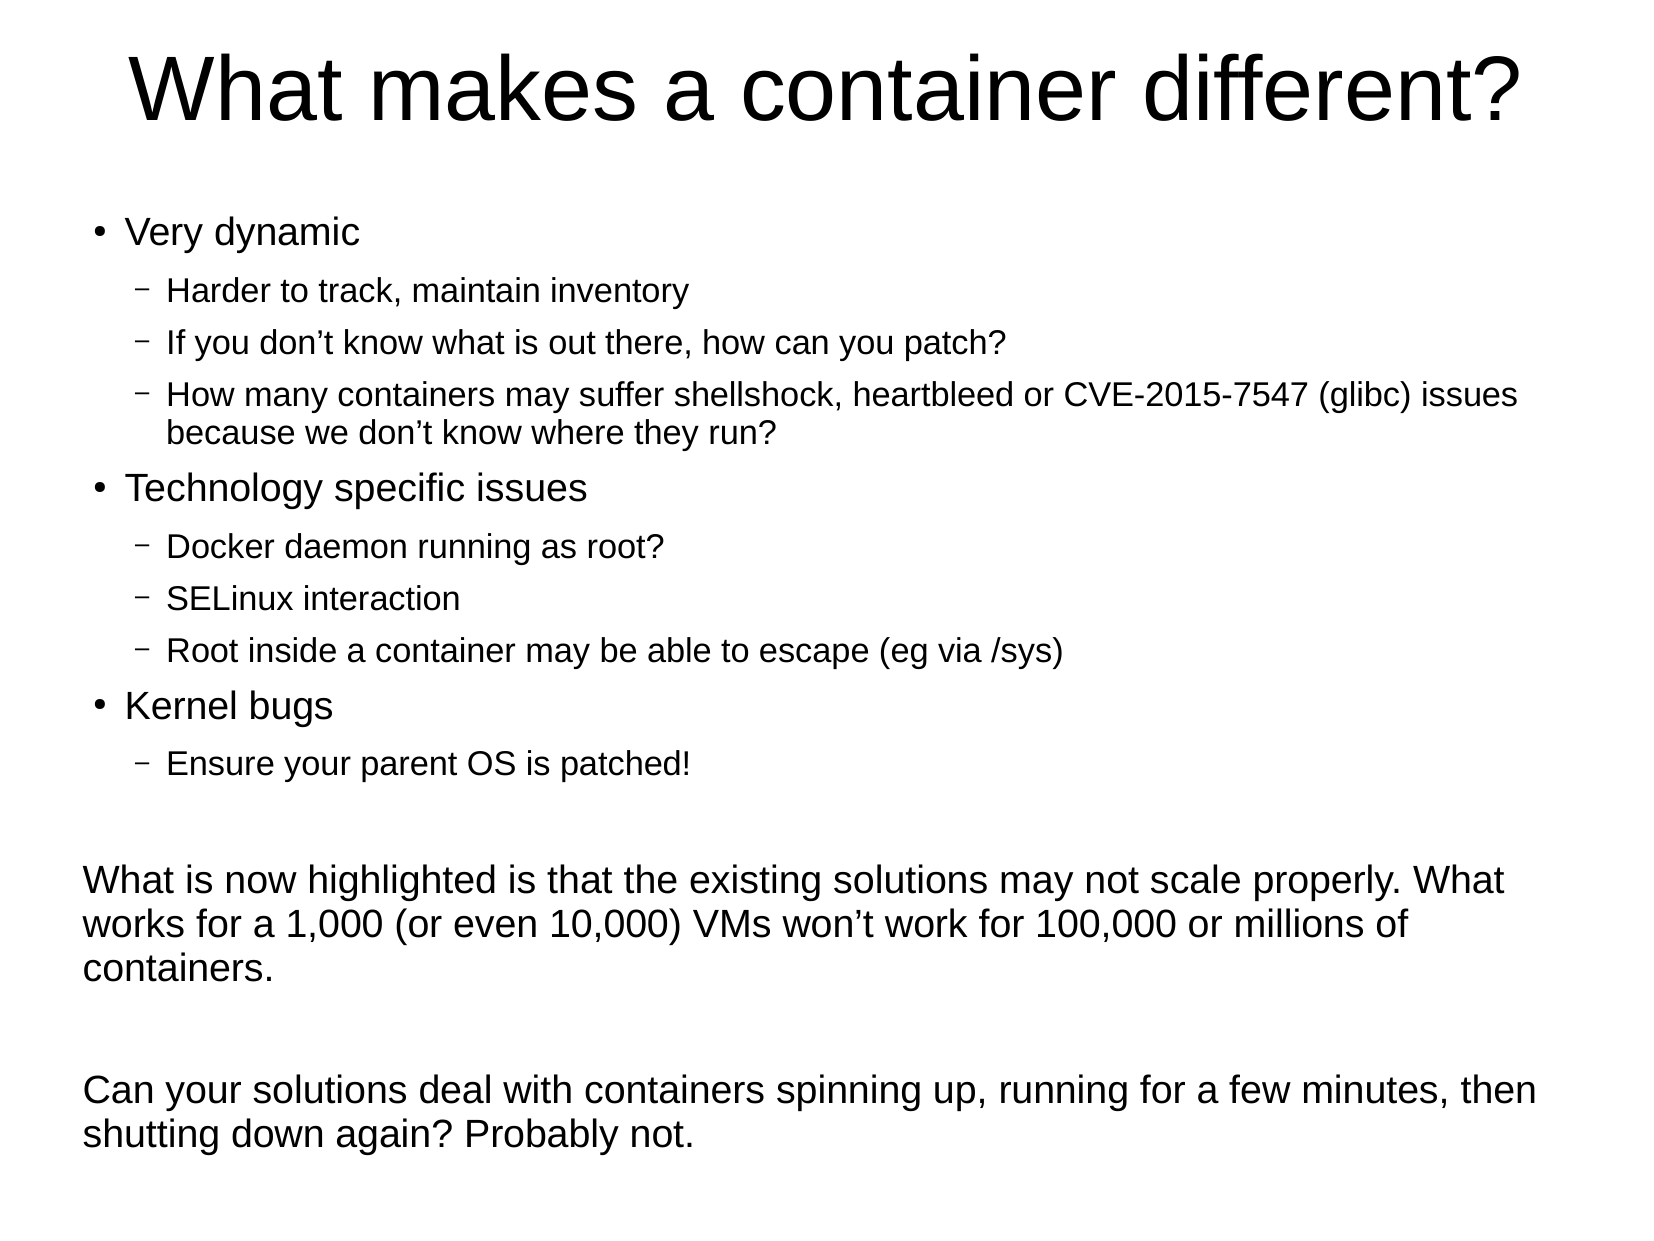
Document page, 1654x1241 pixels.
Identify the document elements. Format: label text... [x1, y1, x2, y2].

title What makes a container different? [82, 13, 1571, 166]
list Very dynamic Harder to track, maintain inventory If you don’t know what is out there, how can you patch? How many containers may suffer shellshock, heartbleed or CVE-2015-7547 (glibc) issues because we don’t know where they run? Technology specific issues Docker daemon running as root? SELinux interaction Root inside a container may be able to escape (eg via /sys) Kernel bugs Ensure your parent OS is patched! What is now highlighted is that the existing solutions may not scale properly. What works for a 1,000 (or even 10,000) VMs won’t work for 100,000 or millions of containers. Can your solutions deal with containers spinning up, running for a few minutes, then shutting down again? Probably not. [82, 210, 1571, 1171]
